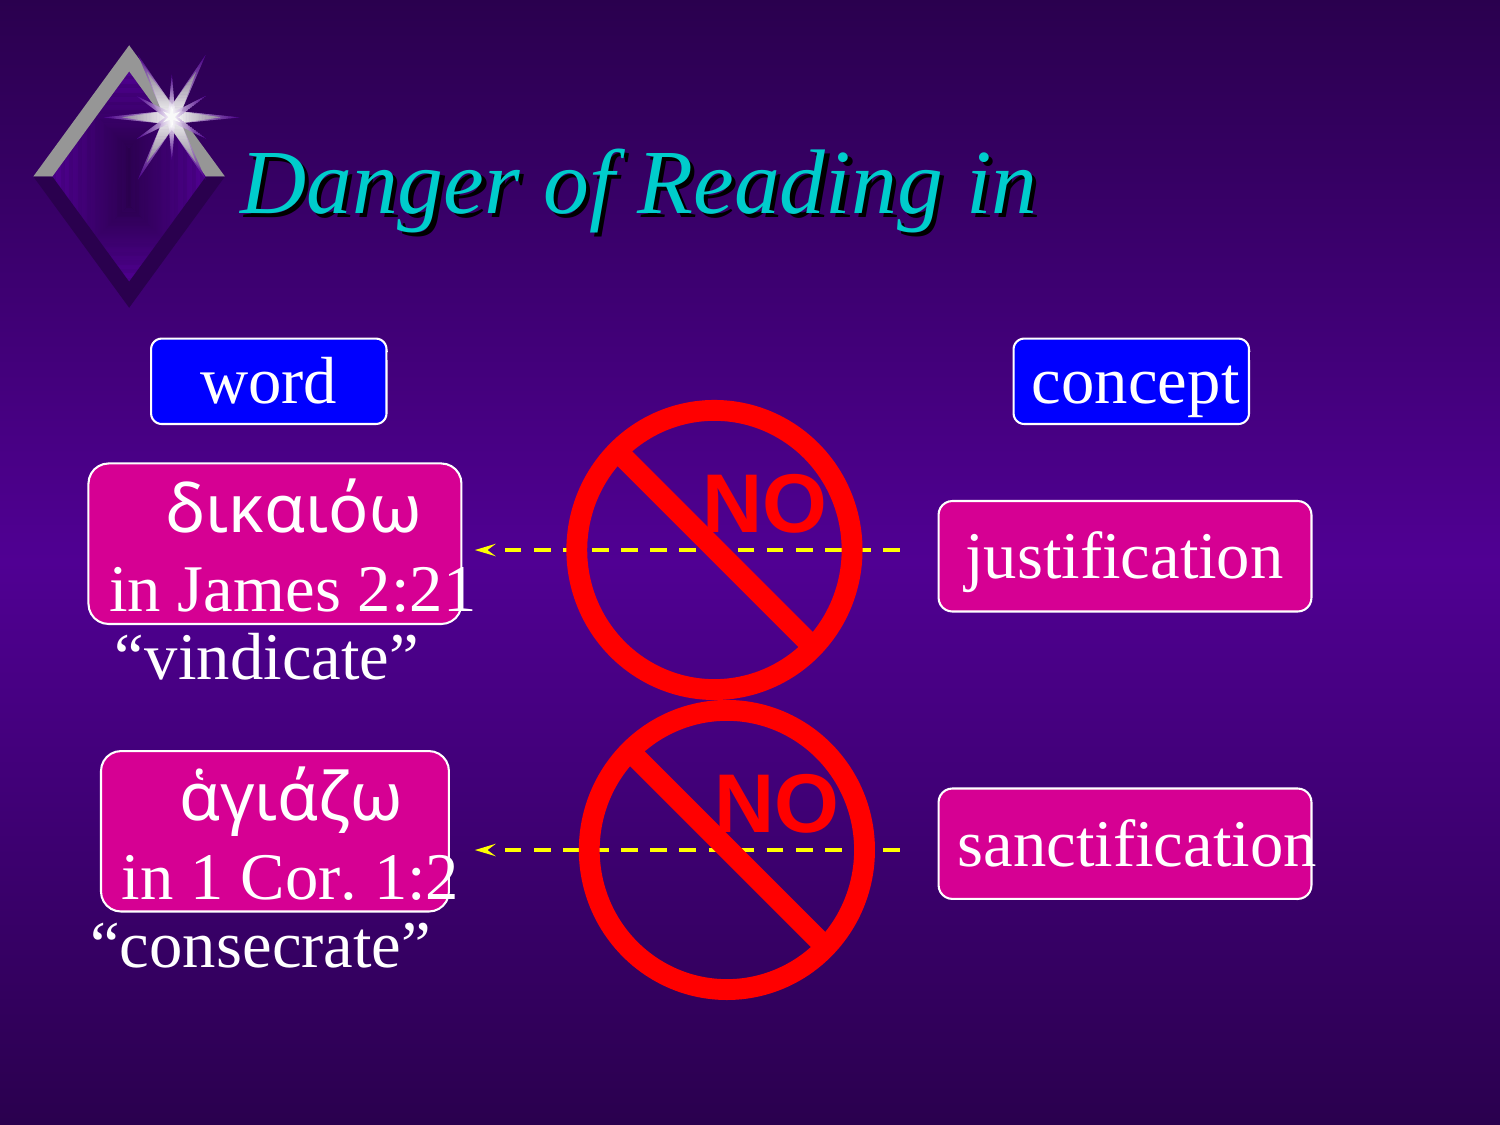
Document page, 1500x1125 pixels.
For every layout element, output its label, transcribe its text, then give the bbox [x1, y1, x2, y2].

text_box “consecrate” [74, 899, 488, 990]
text_box NO [687, 450, 963, 559]
text_box word [151, 338, 387, 425]
text_box ἁγιάζω in 1 Cor. 1:2 [100, 751, 449, 899]
text_box sanctification [938, 788, 1312, 899]
text_box justification [938, 501, 1312, 612]
text_box δικαιόω in James 2:21 [88, 463, 462, 622]
text_box “vindicate” [99, 612, 463, 702]
text_box NO [699, 750, 975, 859]
text_box ἁγιάζω in 1 Cor. 1:2 [293, 870, 310, 897]
title Danger of Reading in [224, 78, 1388, 288]
text_box concept [1013, 338, 1250, 425]
